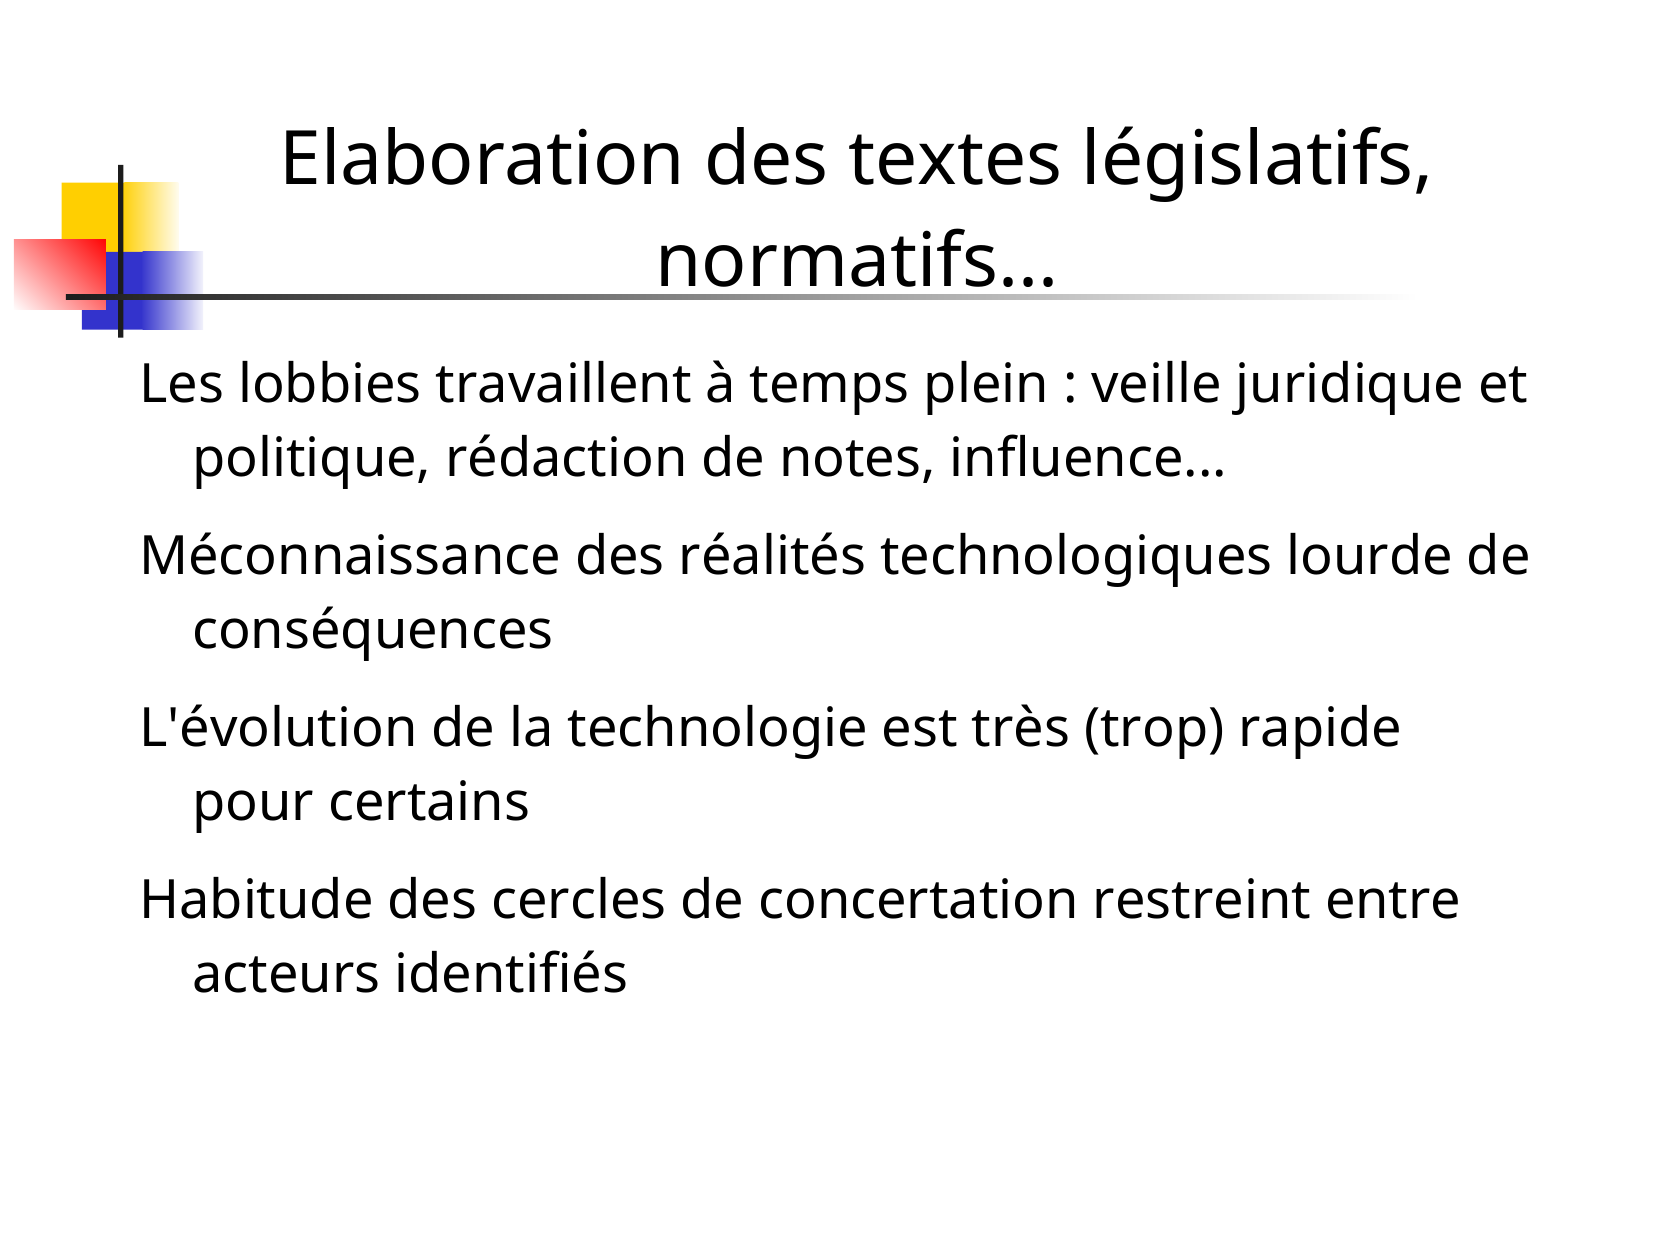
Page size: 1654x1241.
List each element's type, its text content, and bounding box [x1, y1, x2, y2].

list Les lobbies travaillent à temps plein : veille juridique et politique, rédaction de notes, influence... Méconnaissance des réalités technologiques lourde de conséquences L'évolution de la technologie est très (trop) rapide pour certains Habitude des cercles de concertation restreint entre acteurs identifiés [121, 344, 1534, 1112]
title Elaboration des textes législatifs, normatifs... [121, 110, 1534, 303]
